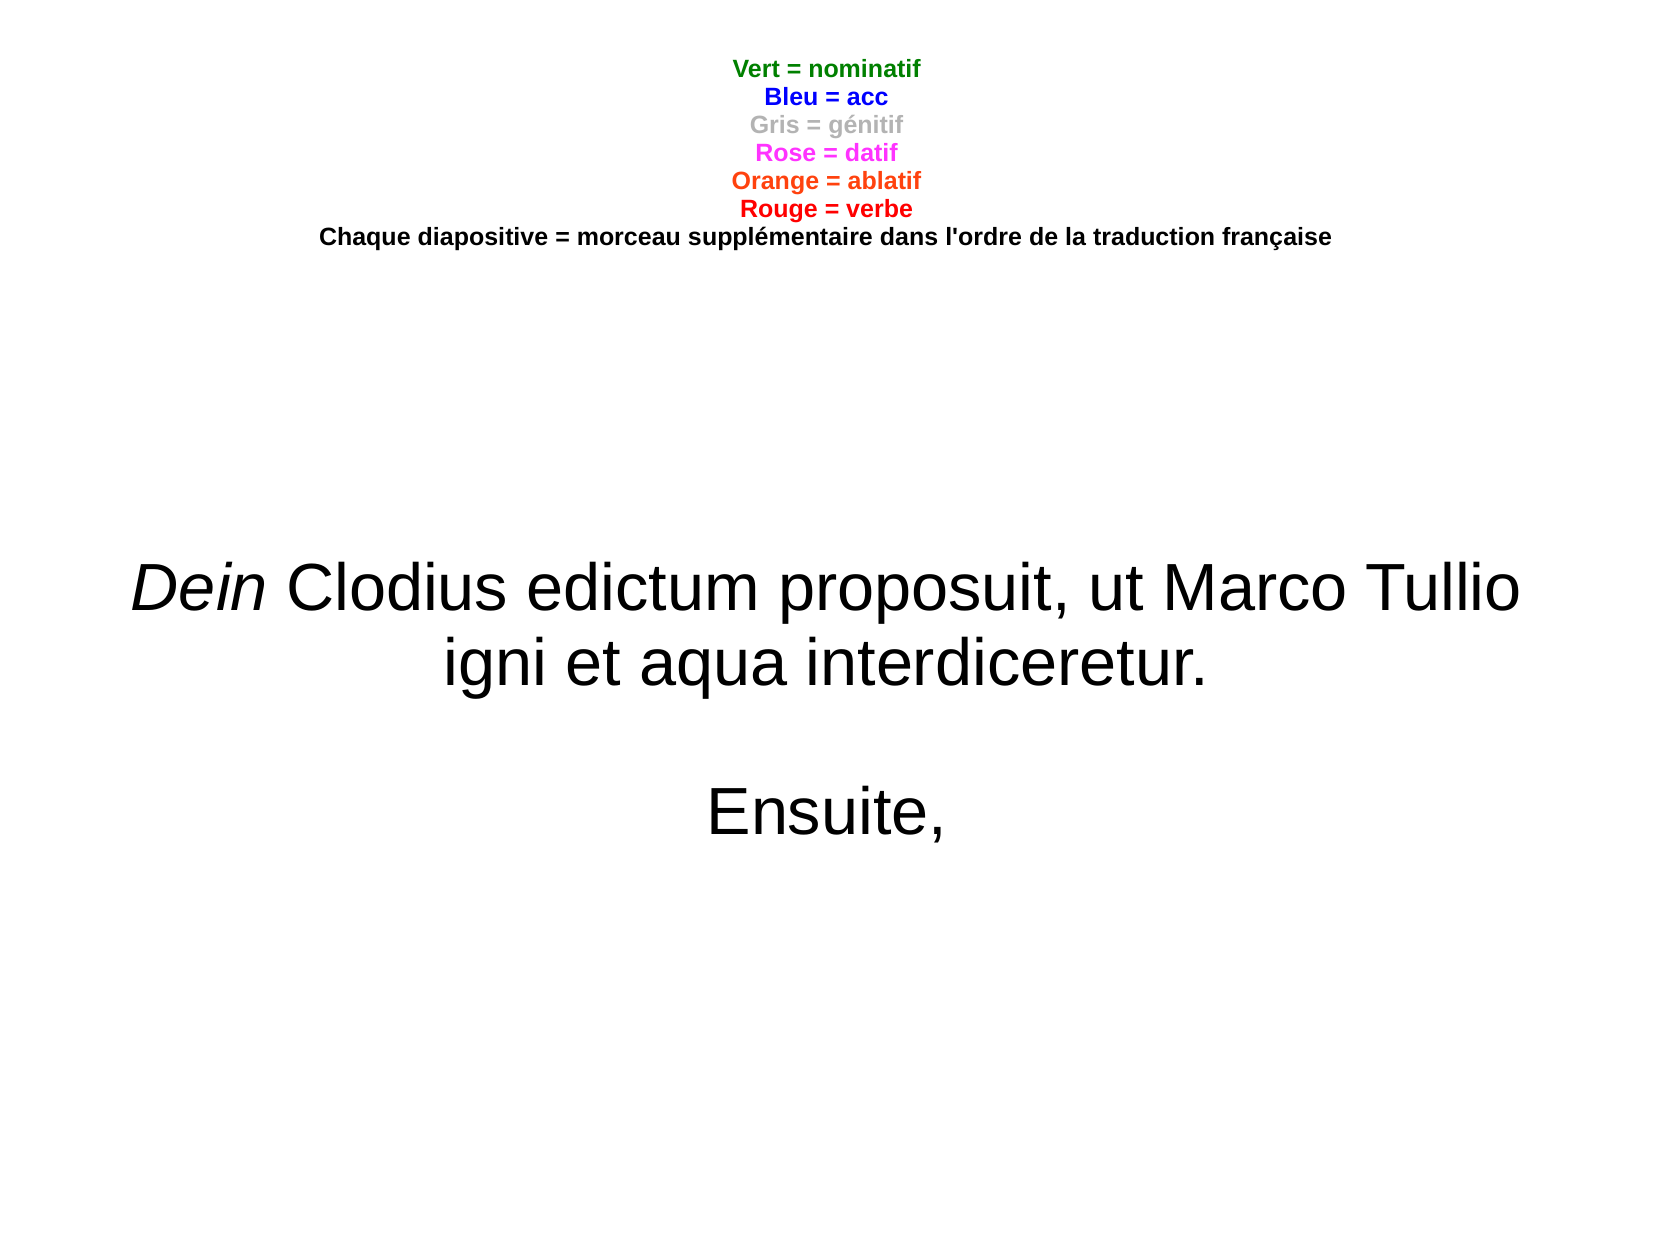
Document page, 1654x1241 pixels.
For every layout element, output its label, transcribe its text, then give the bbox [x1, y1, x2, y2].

subtitle Dein Clodius edictum proposuit, ut Marco Tullio igni et aqua interdiceretur. Ensuite, [82, 290, 1571, 1109]
title Vert = nominatif Bleu = acc Gris = génitif Rose = datif Orange = ablatif Rouge = verbe Chaque diapositive = morceau supplémentaire dans l'ordre de la traduction française [82, 49, 1571, 257]
